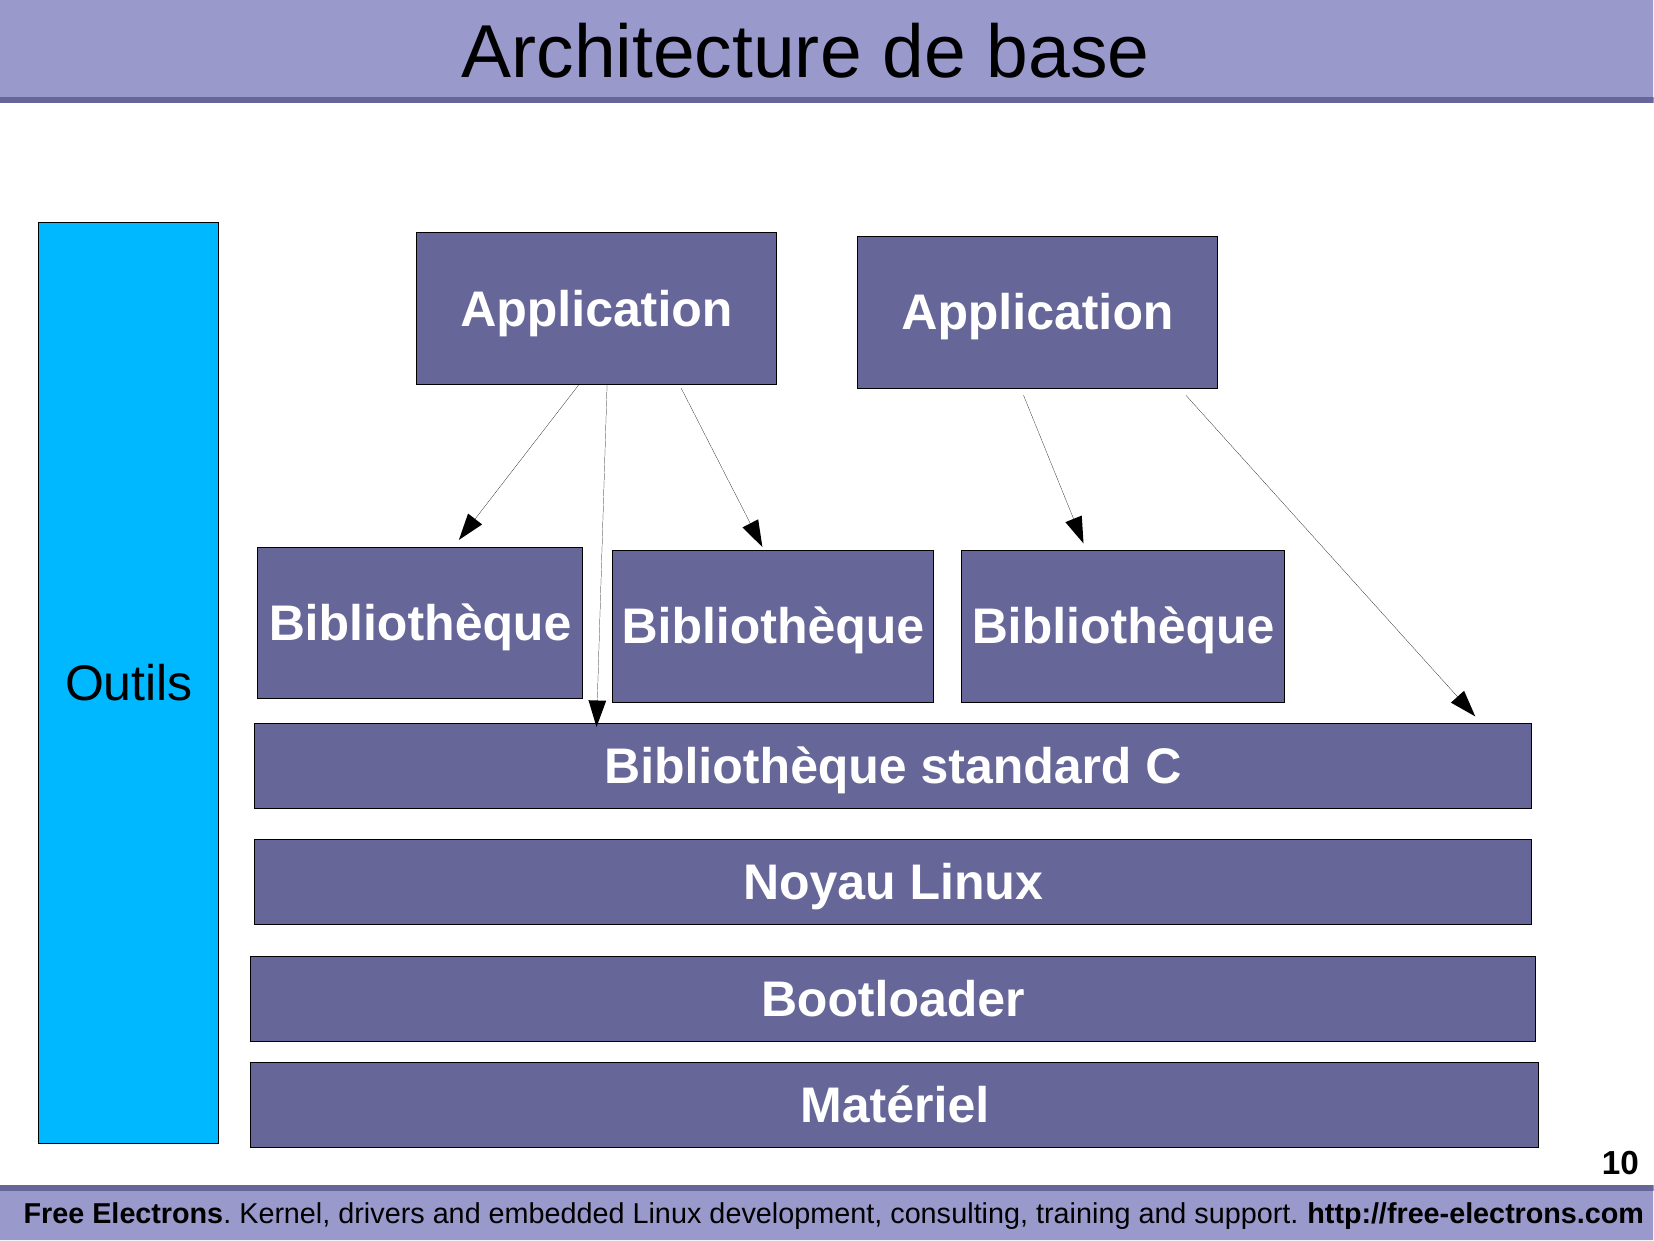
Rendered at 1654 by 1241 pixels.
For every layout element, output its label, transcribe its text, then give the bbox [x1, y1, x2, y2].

text_box Bibliothèque standard C [254, 723, 1532, 809]
text_box Bibliothèque [612, 550, 934, 703]
text_box Application [416, 232, 777, 385]
text_box Bibliothèque [257, 547, 583, 699]
text_box Matériel [250, 1062, 1539, 1148]
text_box Application [857, 236, 1218, 389]
title Architecture de base [60, 4, 1551, 98]
text_box Outils [38, 222, 219, 1144]
text_box Noyau Linux [254, 839, 1532, 925]
text_box Bibliothèque [961, 550, 1285, 703]
text_box Bootloader [250, 956, 1536, 1042]
